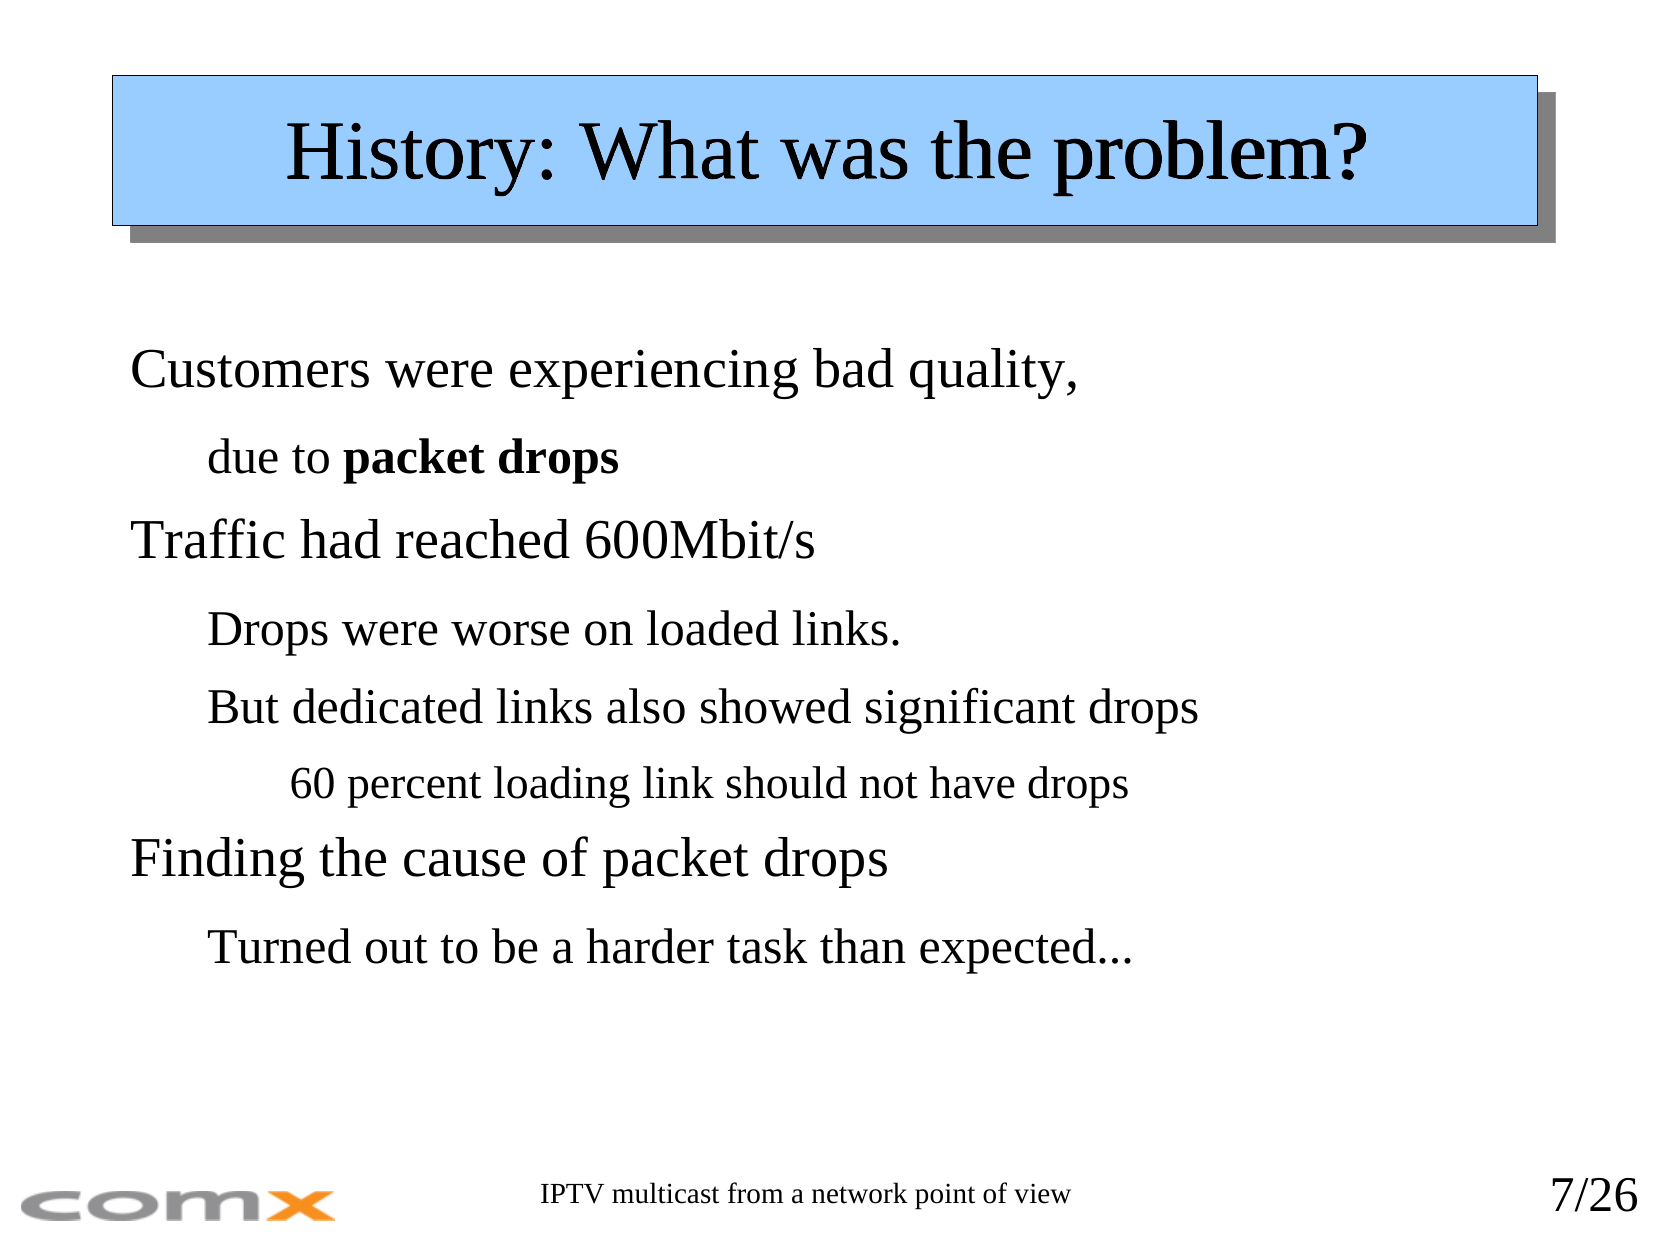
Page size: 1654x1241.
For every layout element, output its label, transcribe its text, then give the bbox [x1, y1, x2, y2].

list Customers were experiencing bad quality, due to packet drops Traffic had reached 600Mbit/s Drops were worse on loaded links. But dedicated links also showed significant drops 60 percent loading link should not have drops Finding the cause of packet drops Turned out to be a harder task than expected... [112, 337, 1538, 1126]
title History: What was the problem? [116, 75, 1538, 226]
picture [21, 1191, 335, 1221]
